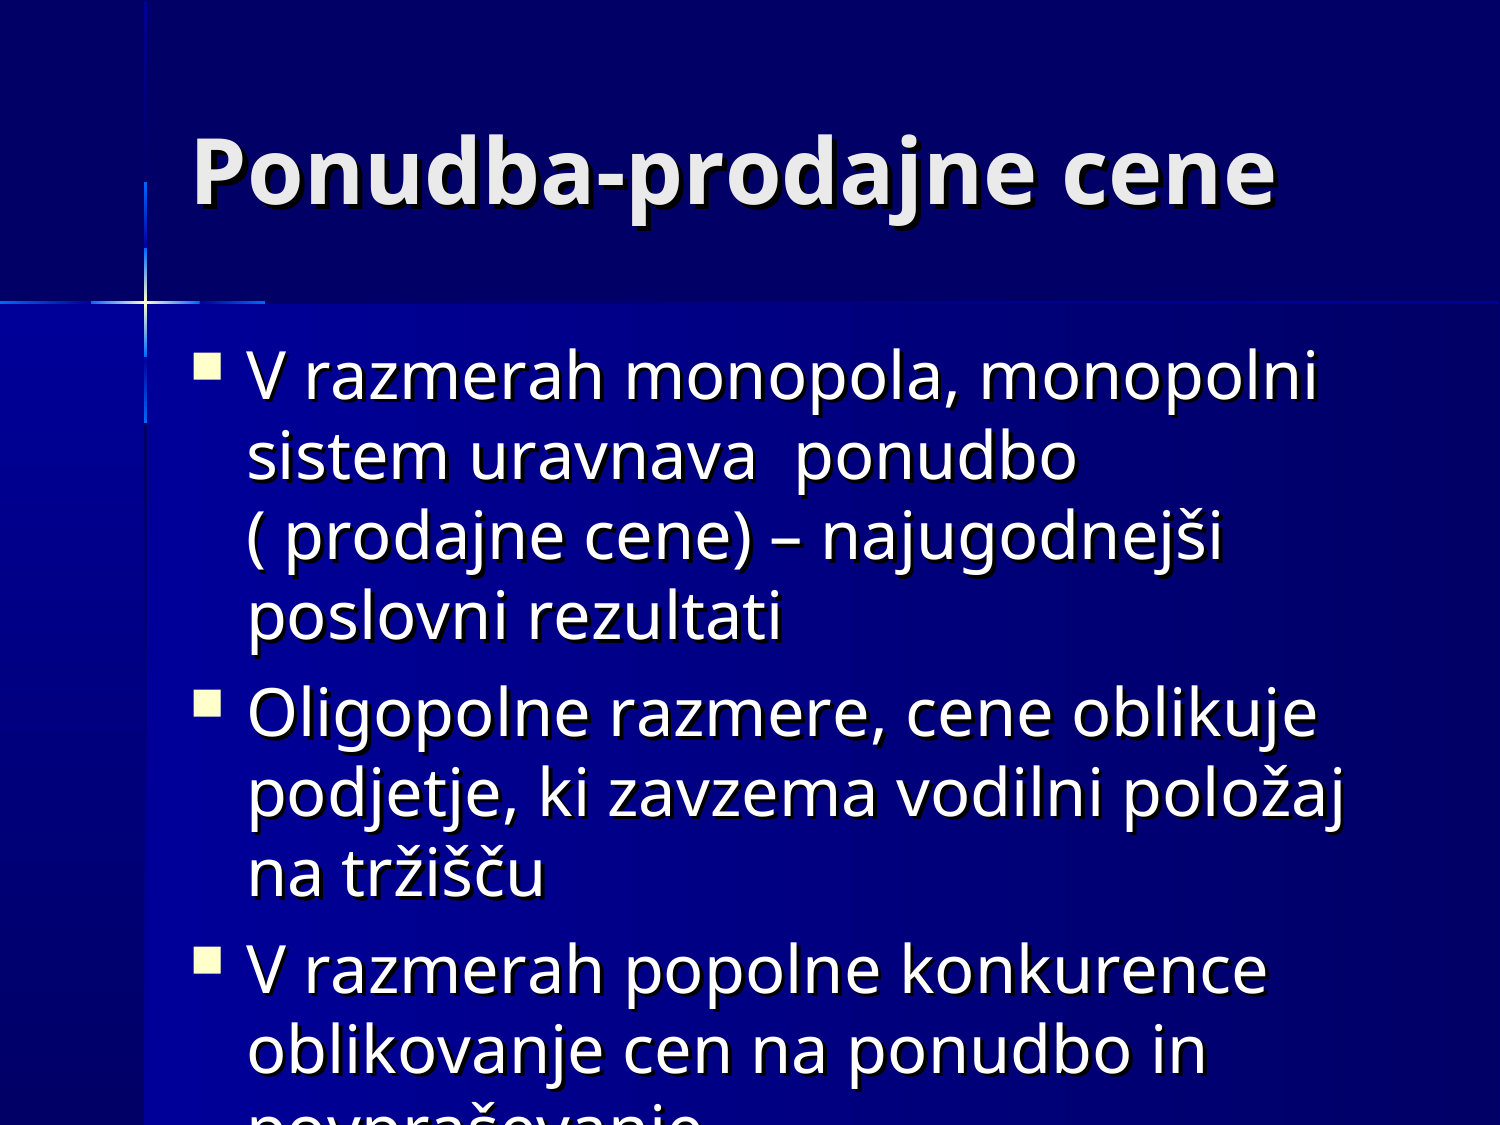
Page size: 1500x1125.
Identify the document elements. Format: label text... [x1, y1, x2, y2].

list V razmerah monopola, monopolni sistem uravnava ponudbo ( prodajne cene) – najugodnejši poslovni rezultati Oligopolne razmere, cene oblikuje podjetje, ki zavzema vodilni položaj na tržišču V razmerah popolne konkurence oblikovanje cen na ponudbo in povpraševanje [174, 324, 1413, 1030]
title Ponudba-prodajne cene [174, 49, 1413, 285]
